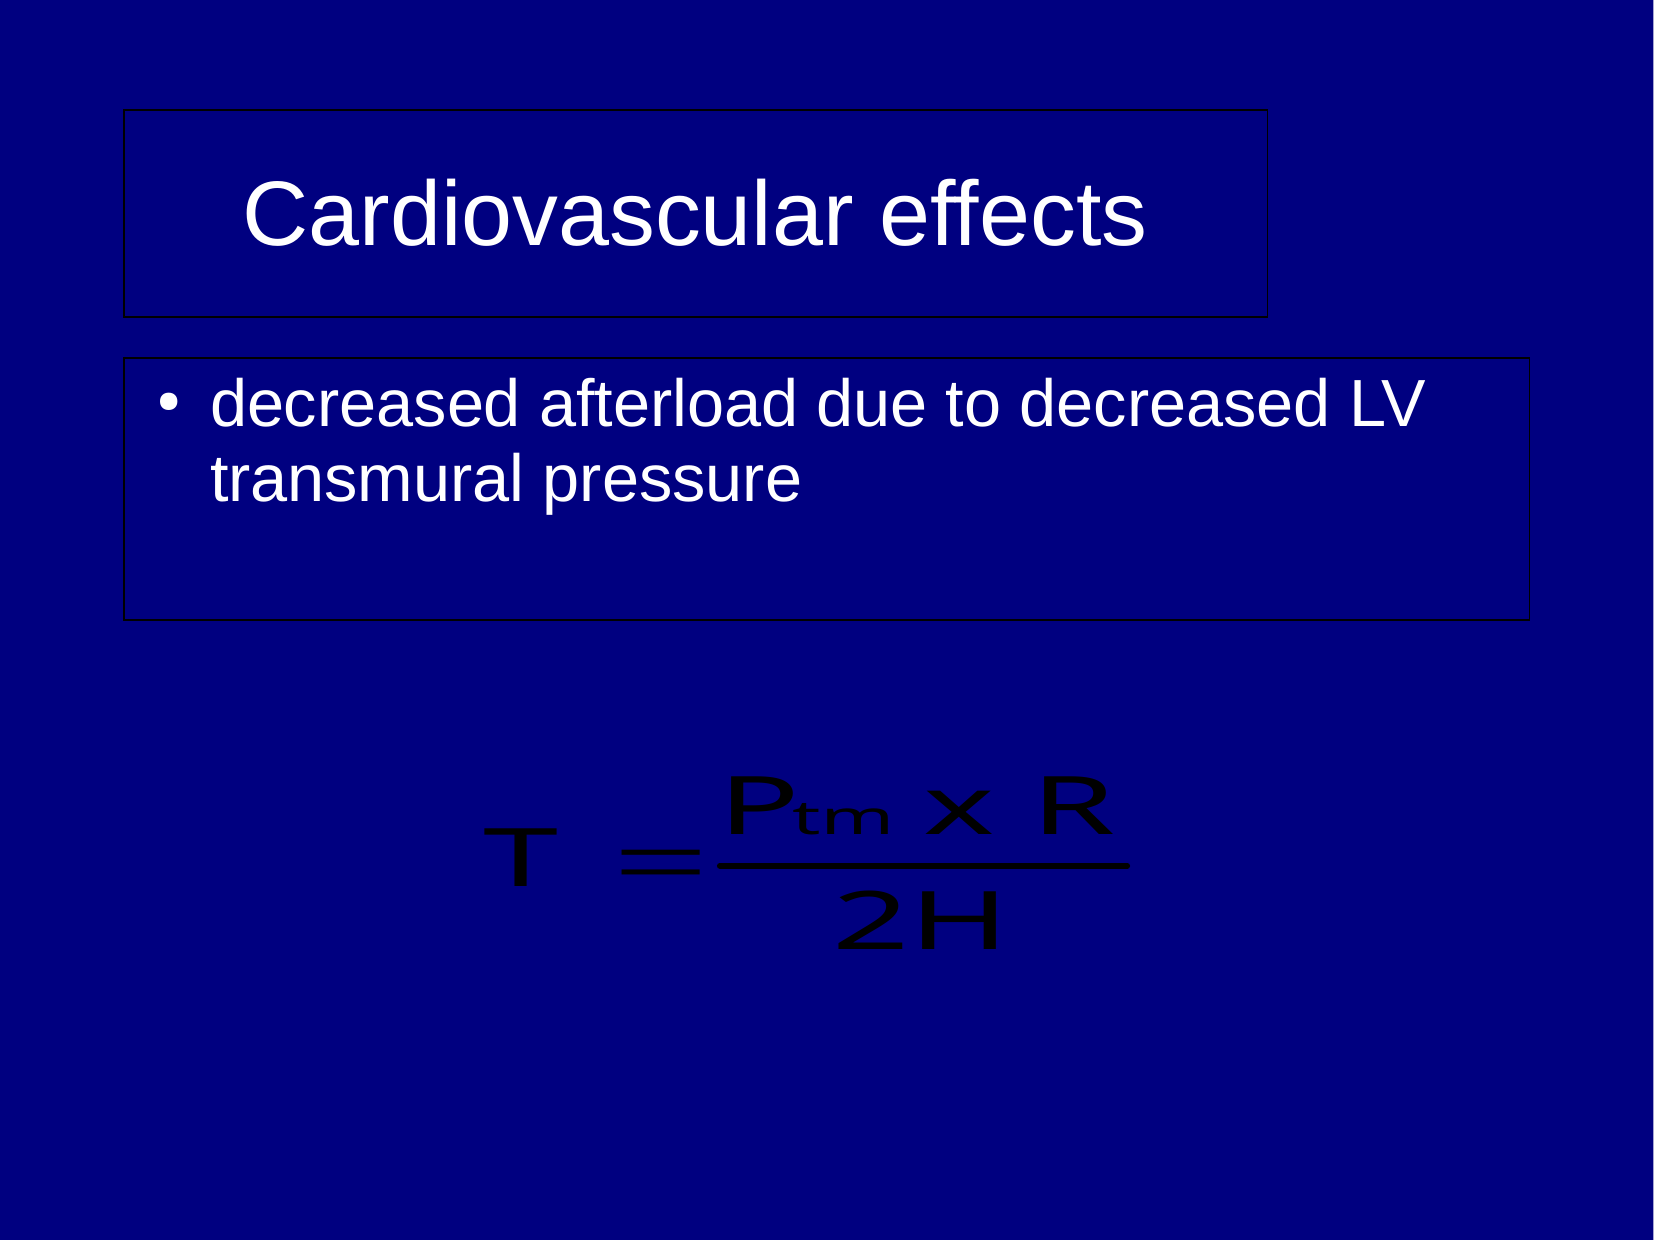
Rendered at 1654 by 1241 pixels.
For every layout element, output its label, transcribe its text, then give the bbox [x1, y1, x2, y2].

list decreased afterload due to decreased LV transmural pressure [123, 358, 1530, 621]
title Cardiovascular effects [123, 110, 1268, 317]
chart [463, 757, 1161, 967]
